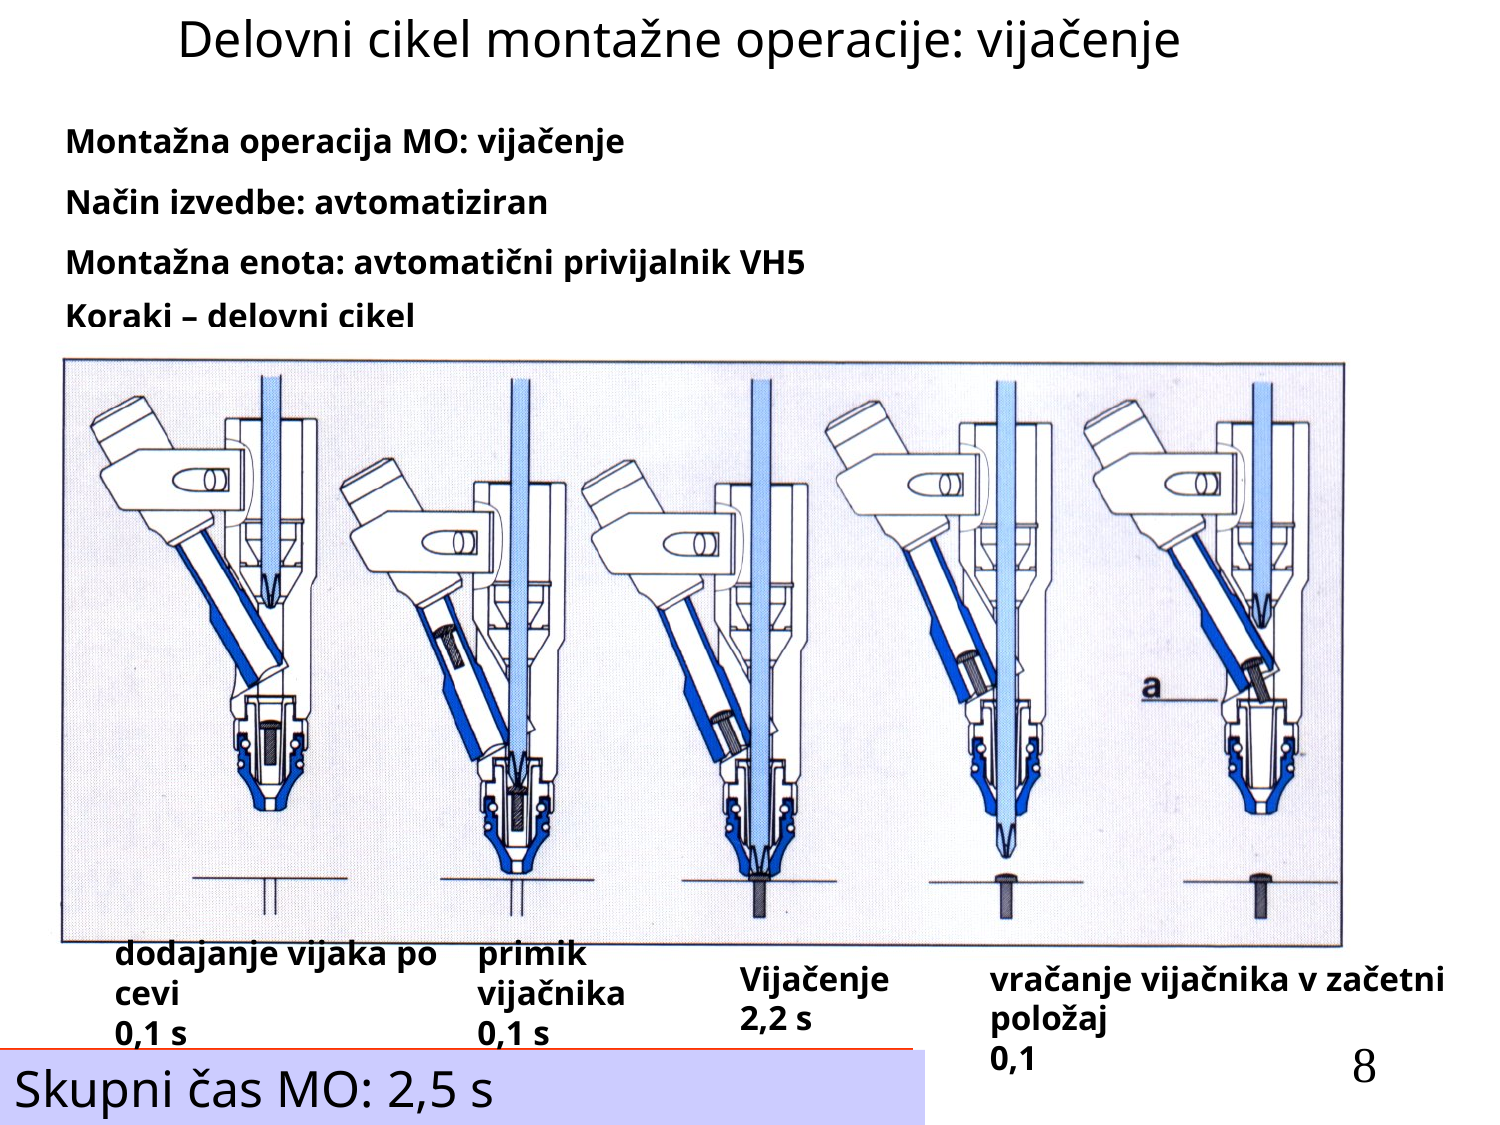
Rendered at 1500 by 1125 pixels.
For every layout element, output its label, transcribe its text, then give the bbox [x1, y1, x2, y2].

picture [24, 327, 1388, 973]
text_box Vijačenje 2,2 s [725, 949, 975, 1046]
text_box Koraki – delovni cikel [49, 287, 988, 327]
text_box primik vijačnika 0,1 s [462, 924, 726, 1049]
text_box Delovni cikel montažne operacije: vijačenje [162, 0, 1401, 76]
text_box Montažna operacija MO: vijačenje Način izvedbe: avtomatiziran Montažna enota: avtomatični privijalnik VH5 [49, 112, 1363, 290]
text_box vračanje vijačnika v začetni položaj 0,1 [975, 949, 1500, 1086]
text_box dodajanje vijaka po cevi 0,1 s [99, 924, 462, 1049]
text_box Skupni čas MO: 2,5 s [0, 1049, 925, 1125]
